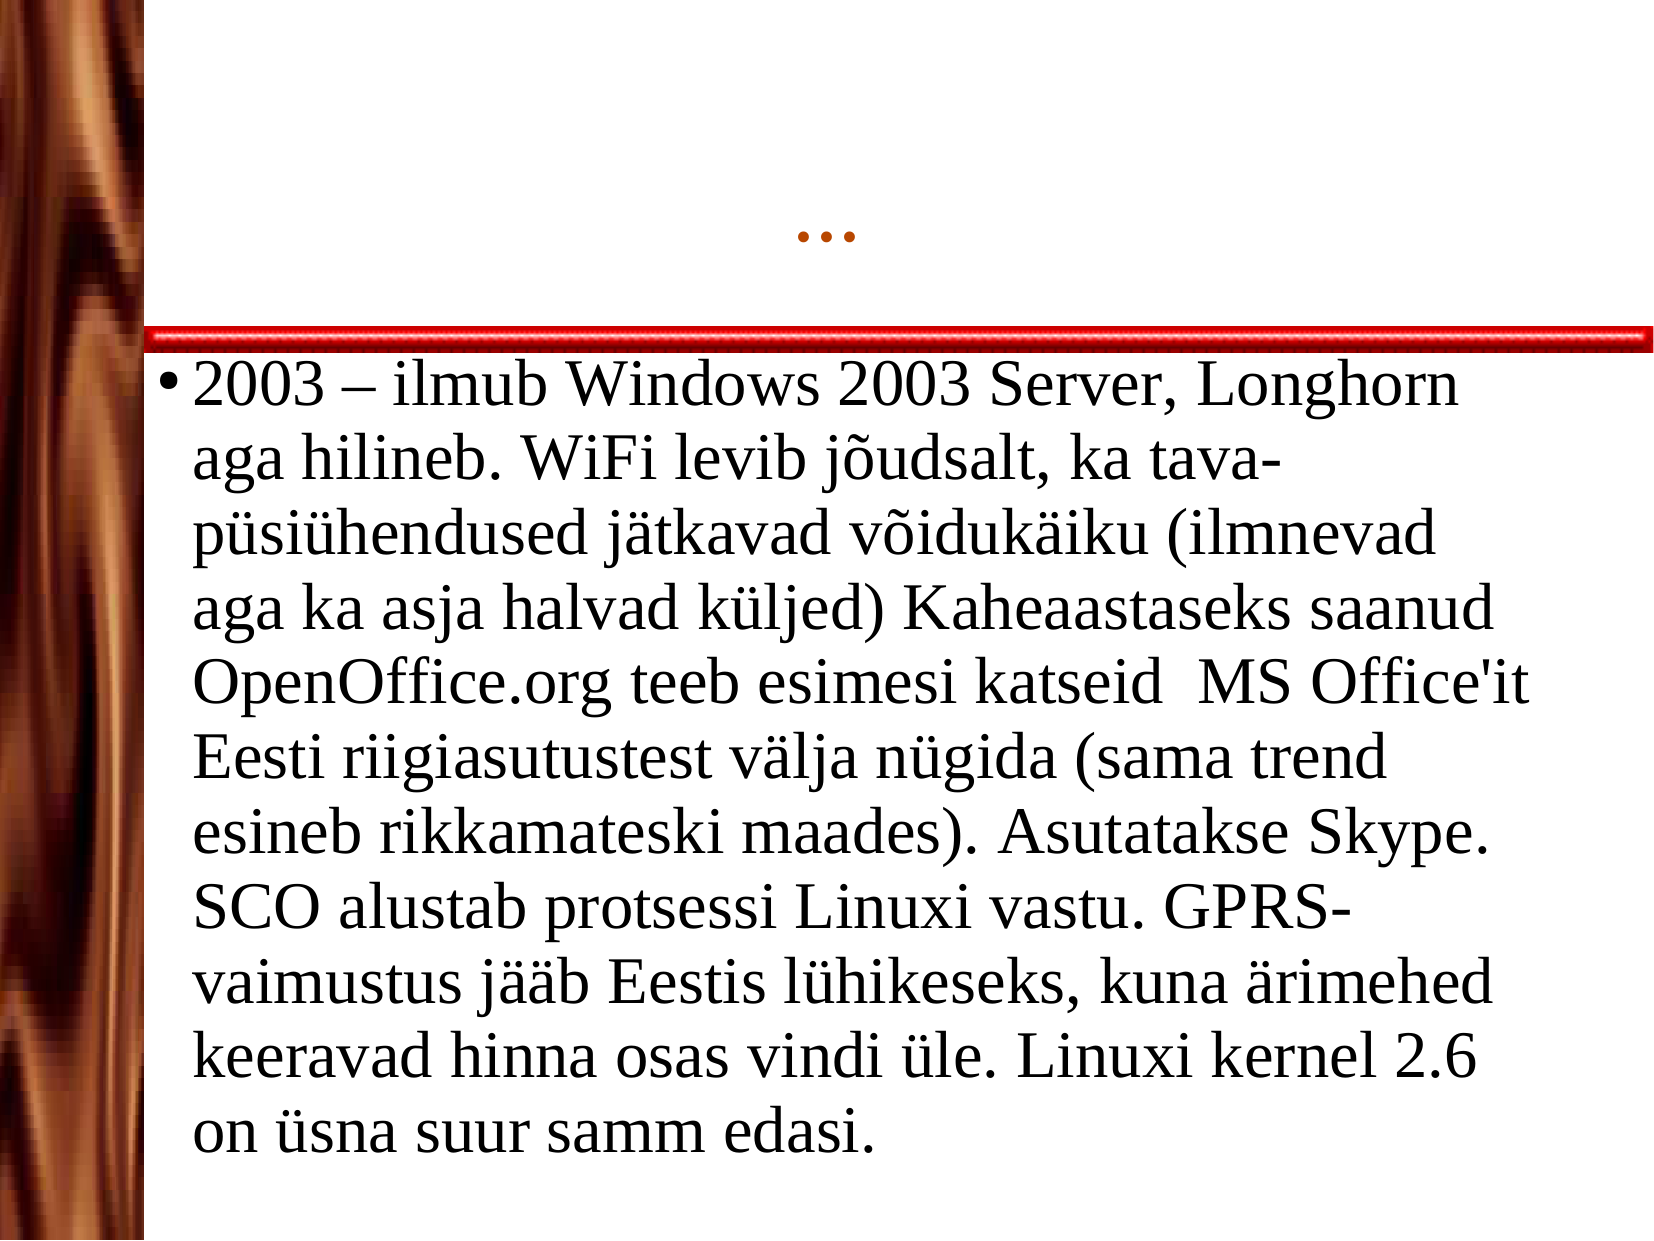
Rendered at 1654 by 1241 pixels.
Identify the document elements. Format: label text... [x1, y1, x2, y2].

picture [0, 0, 1654, 1240]
list 2003 – ilmub Windows 2003 Server, Longhorn aga hilineb. WiFi levib jõudsalt, ka tava-püsiühendused jätkavad võidukäiku (ilmnevad aga ka asja halvad küljed) Kaheaastaseks saanud OpenOffice.org teeb esimesi katseid MS Office'it Eesti riigiasutustest välja nügida (sama trend esineb rikkamateski maades). Asutatakse Skype. SCO alustab protsessi Linuxi vastu. GPRS-vaimustus jääb Eestis lühikeseks, kuna ärimehed keeravad hinna osas vindi üle. Linuxi kernel 2.6 on üsna suur samm edasi. [121, 344, 1533, 1167]
title ... [121, 100, 1533, 312]
